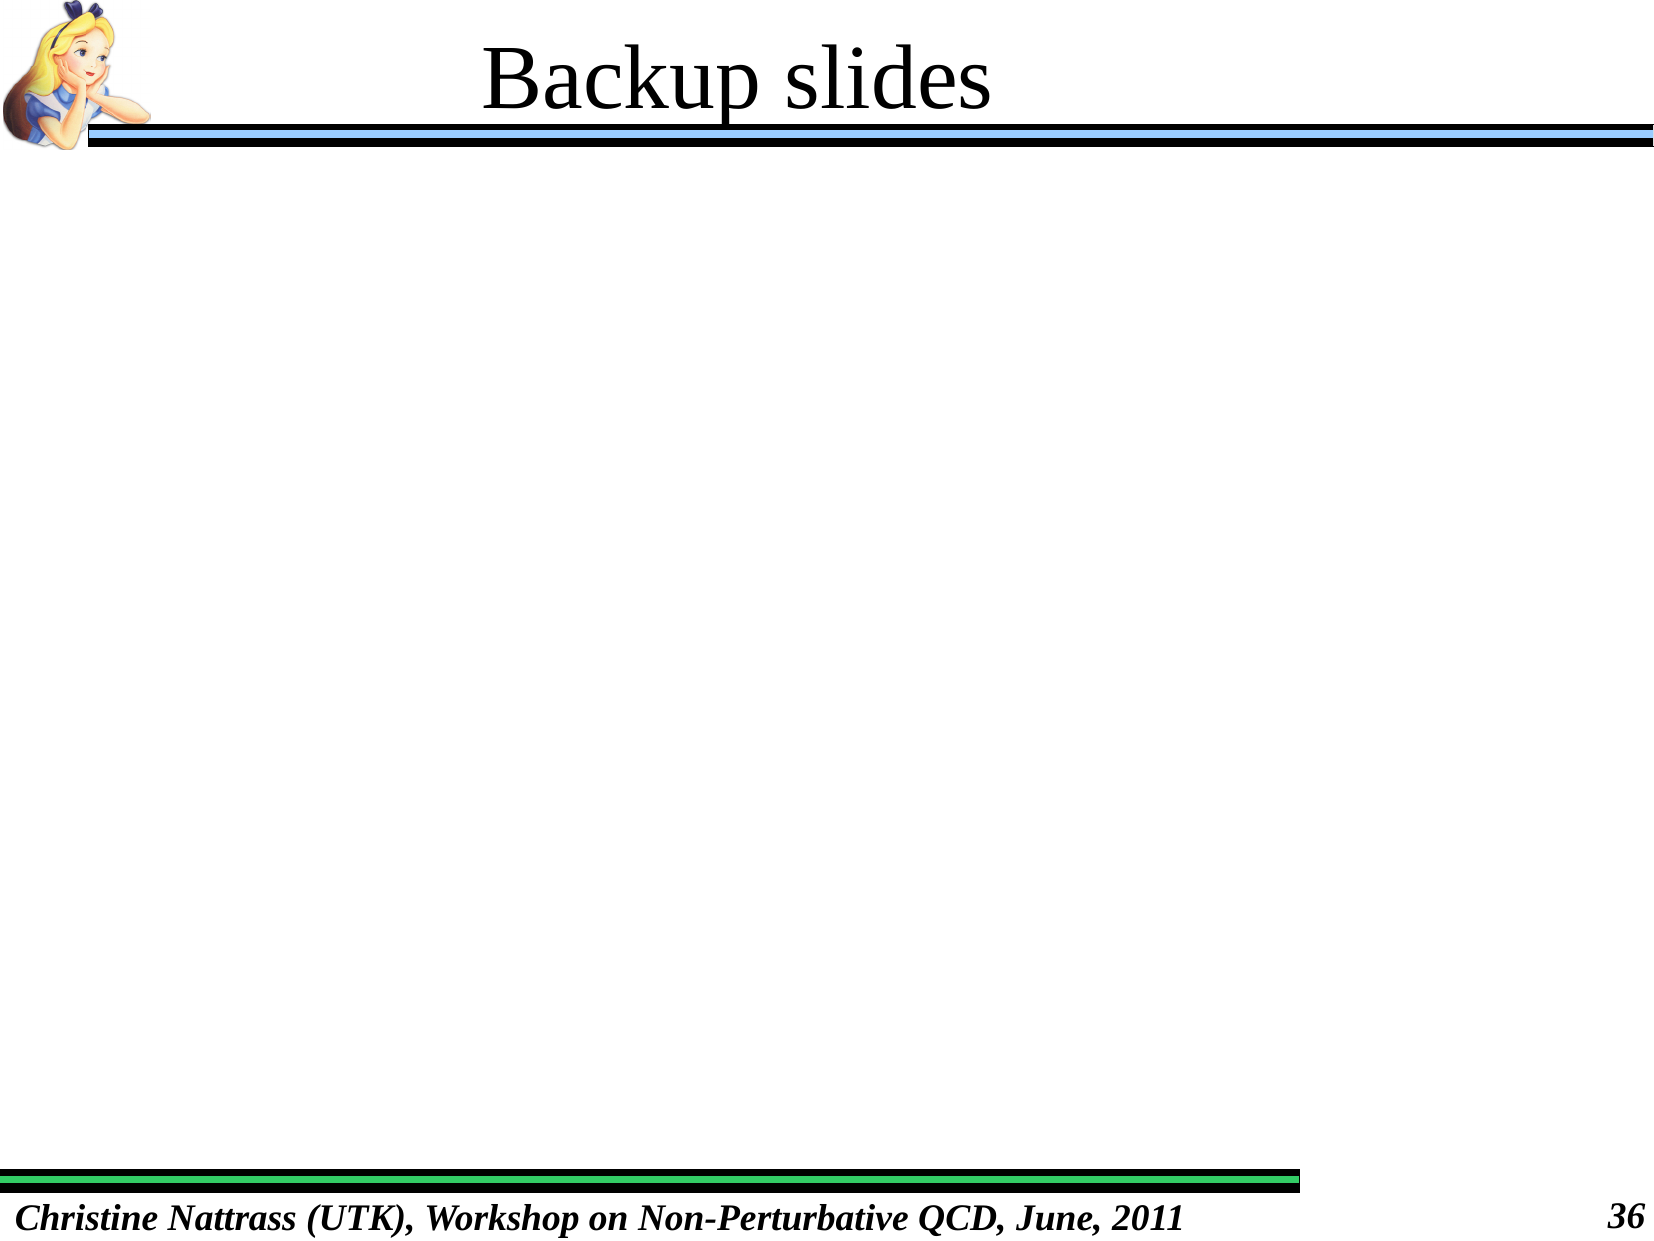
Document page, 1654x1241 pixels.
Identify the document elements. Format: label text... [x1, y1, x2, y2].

picture [3, 0, 151, 8]
title Backup slides [0, 8, 1482, 147]
